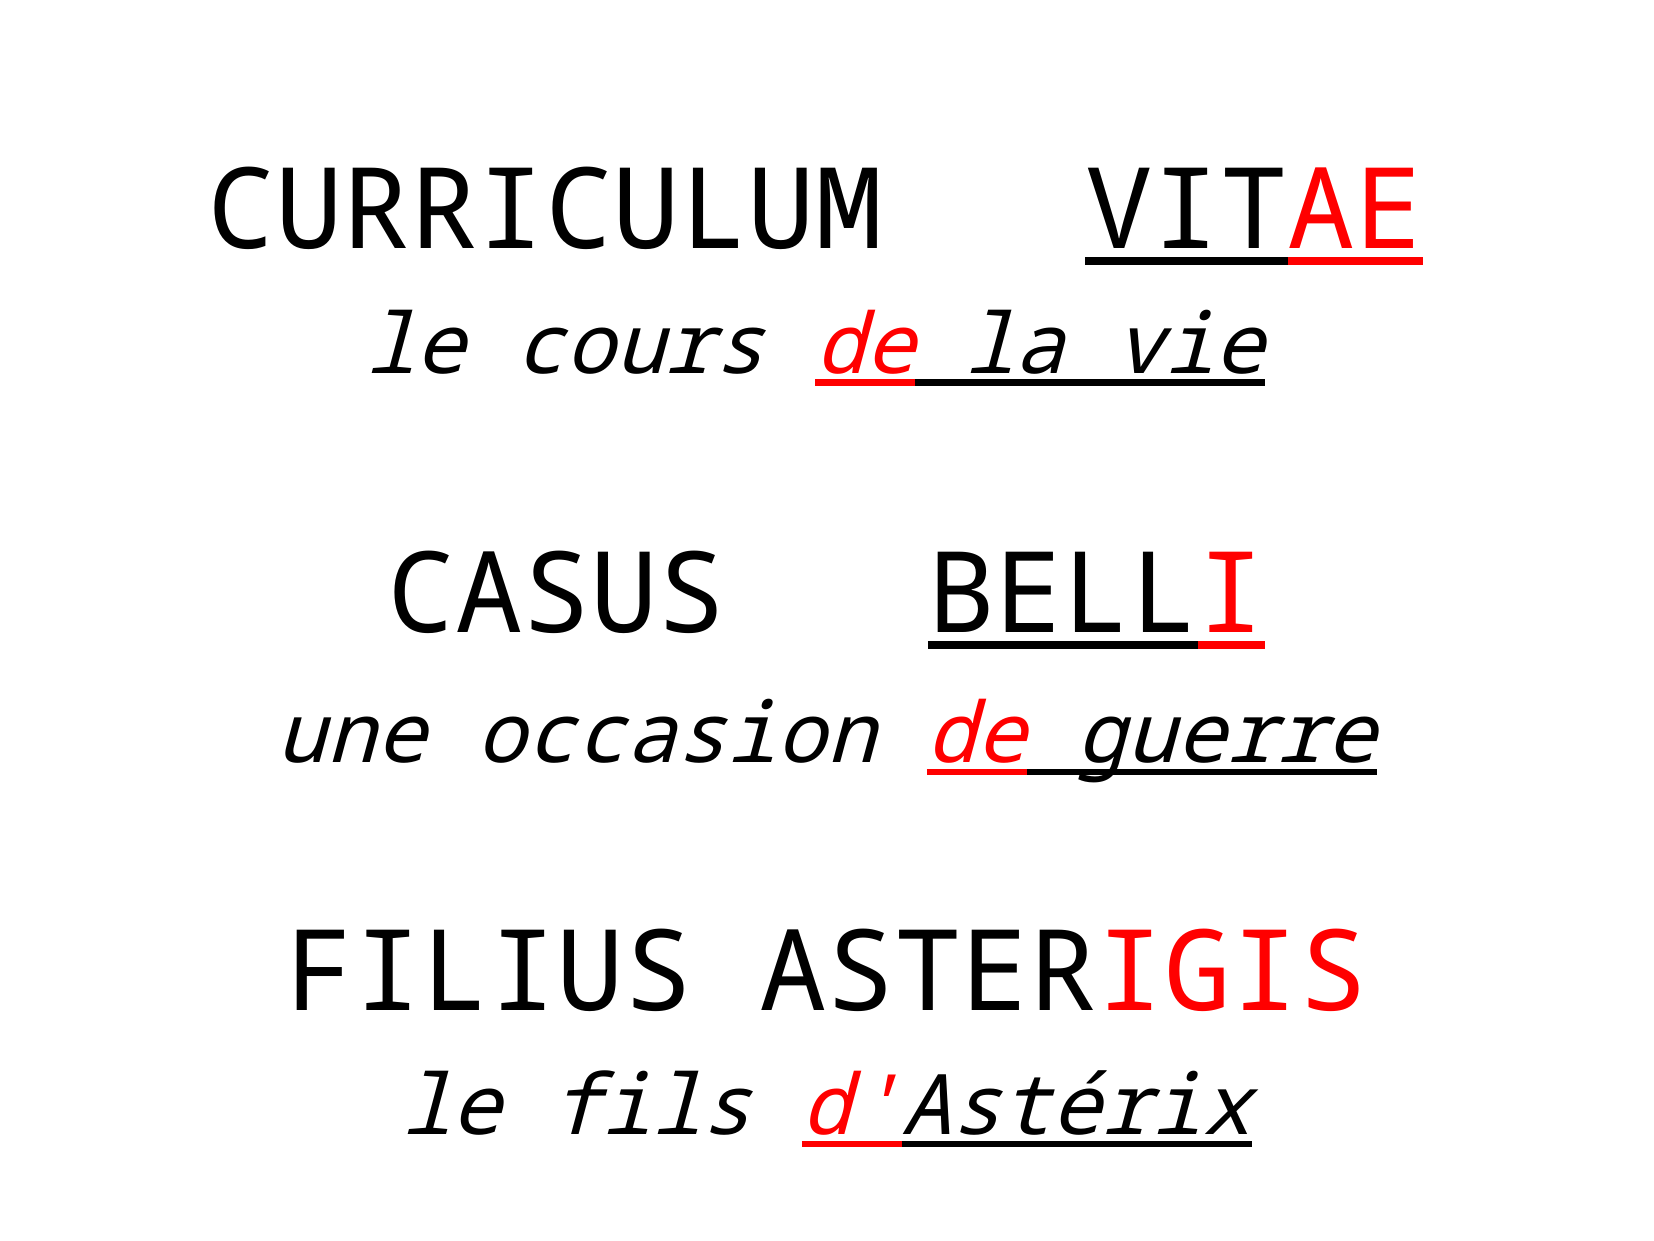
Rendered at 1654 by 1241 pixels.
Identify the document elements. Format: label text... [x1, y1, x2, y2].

title FILIUS ASTERIGIS [82, 862, 1571, 997]
title CURRICULUM VITAE [70, 100, 1560, 308]
title le fils d'Astérix [82, 997, 1571, 1205]
title CASUS BELLI [82, 484, 1571, 625]
title le cours de la vie [70, 236, 1559, 444]
title une occasion de guerre [82, 625, 1571, 834]
